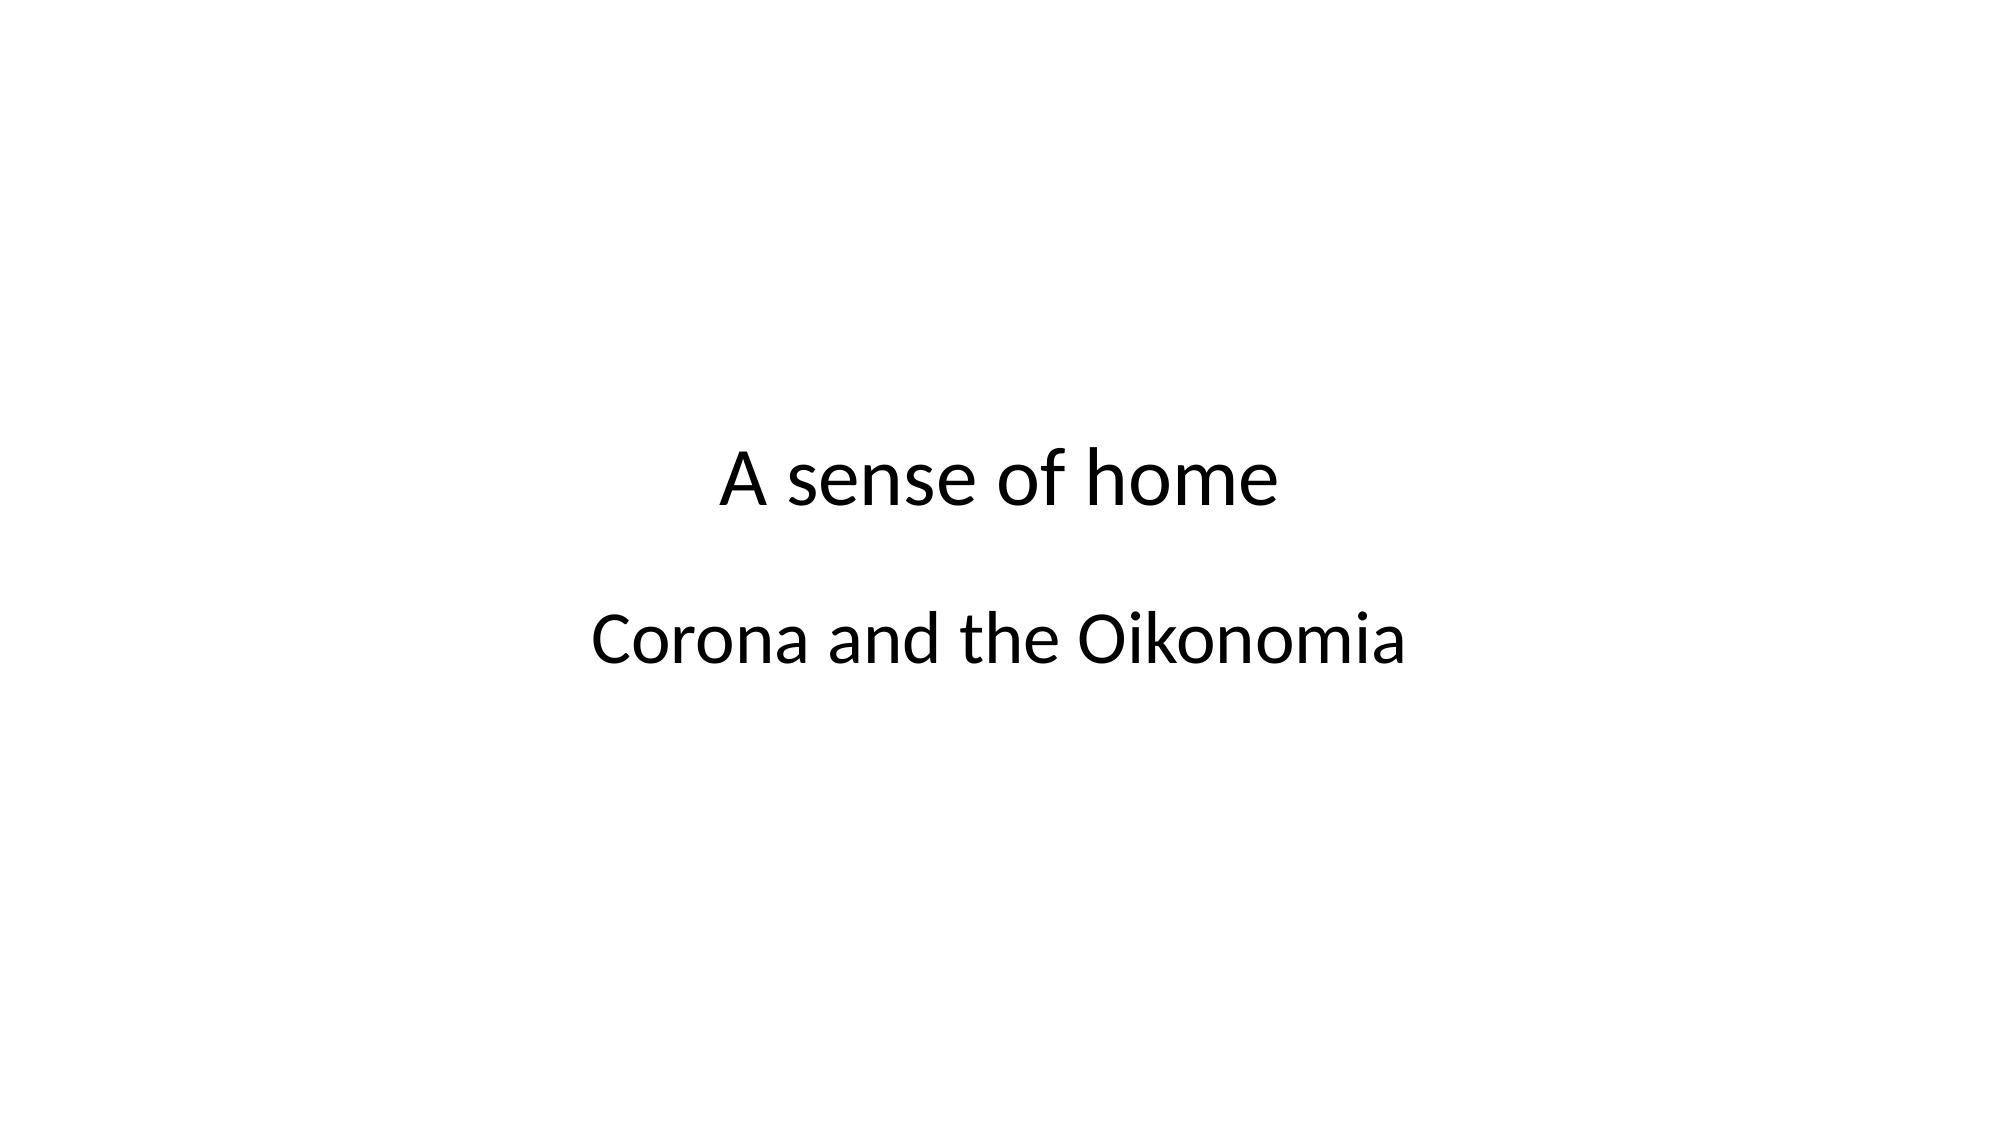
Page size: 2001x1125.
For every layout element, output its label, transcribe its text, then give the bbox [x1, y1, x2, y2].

title A sense of home [249, 184, 1750, 576]
subtitle Corona and the Oikonomia [249, 590, 1750, 863]
